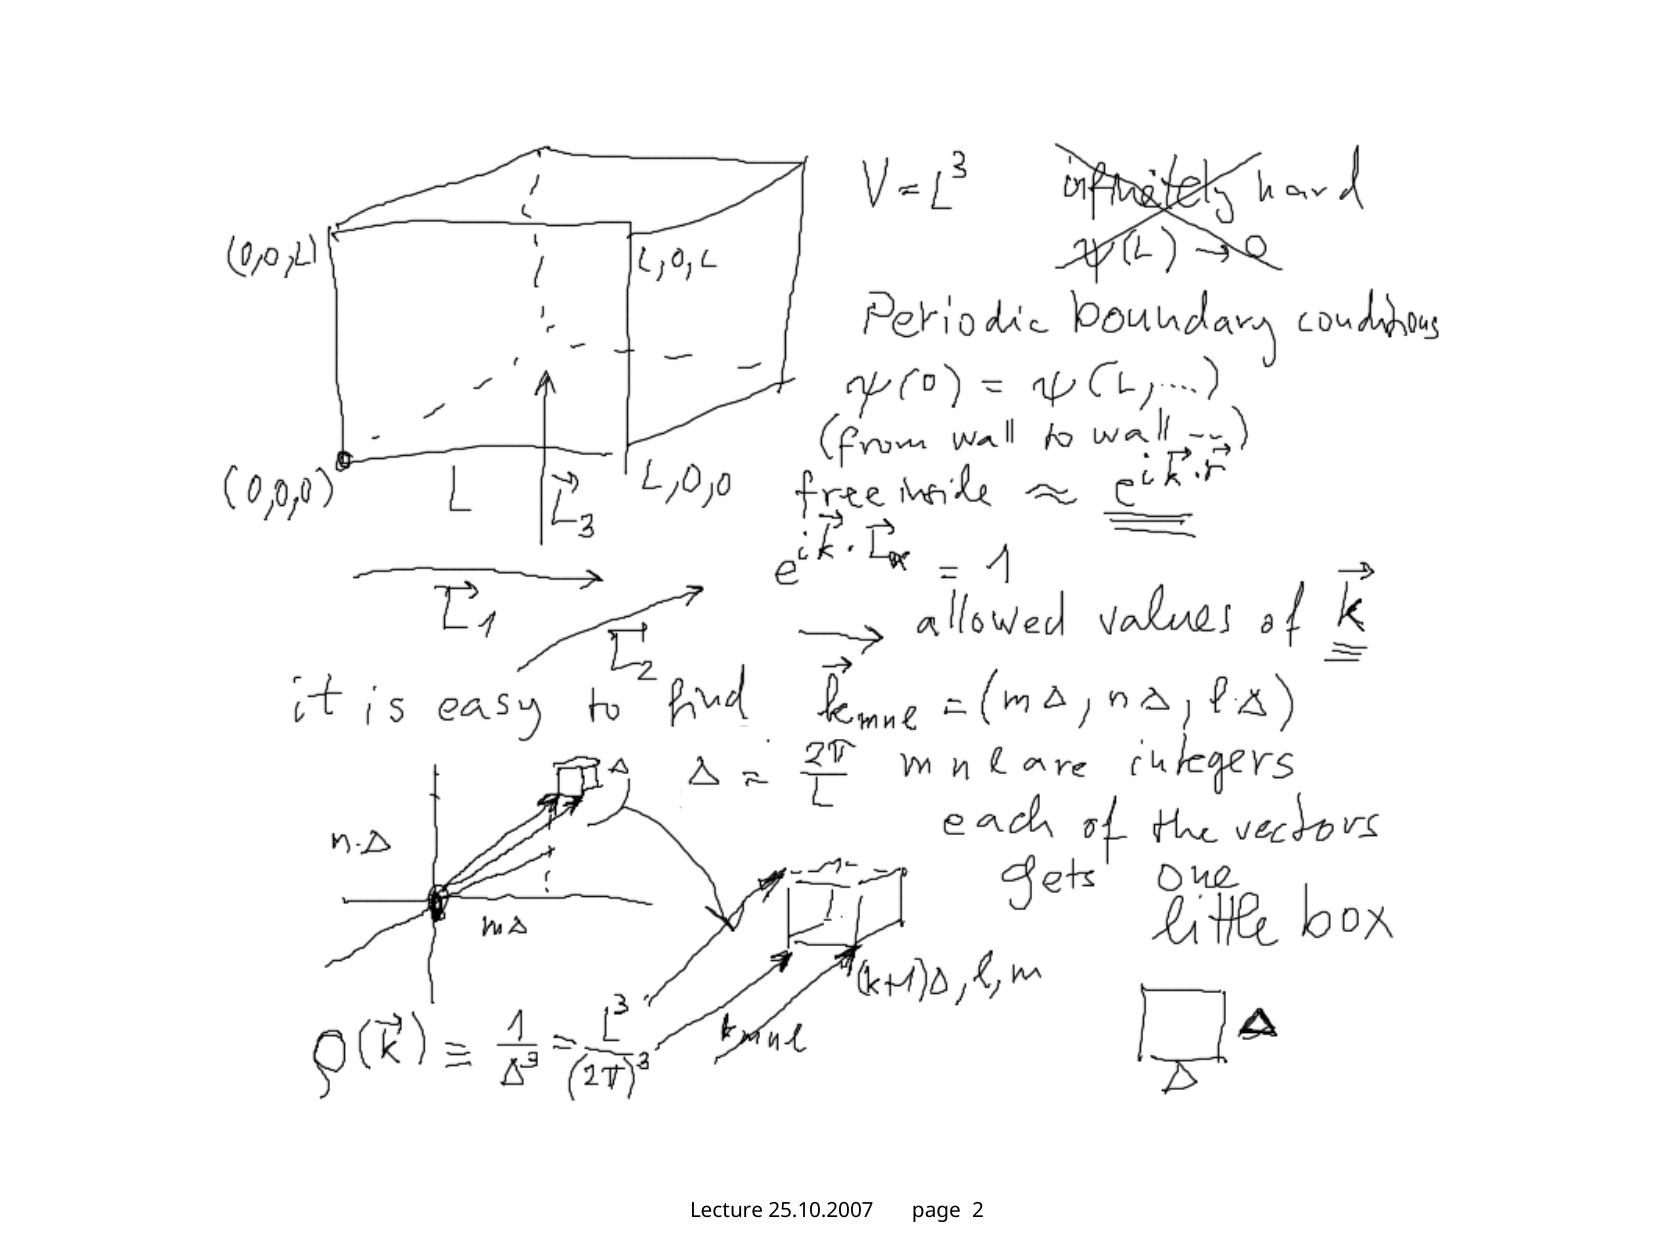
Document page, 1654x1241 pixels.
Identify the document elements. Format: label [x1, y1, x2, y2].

picture [208, 139, 1448, 1104]
